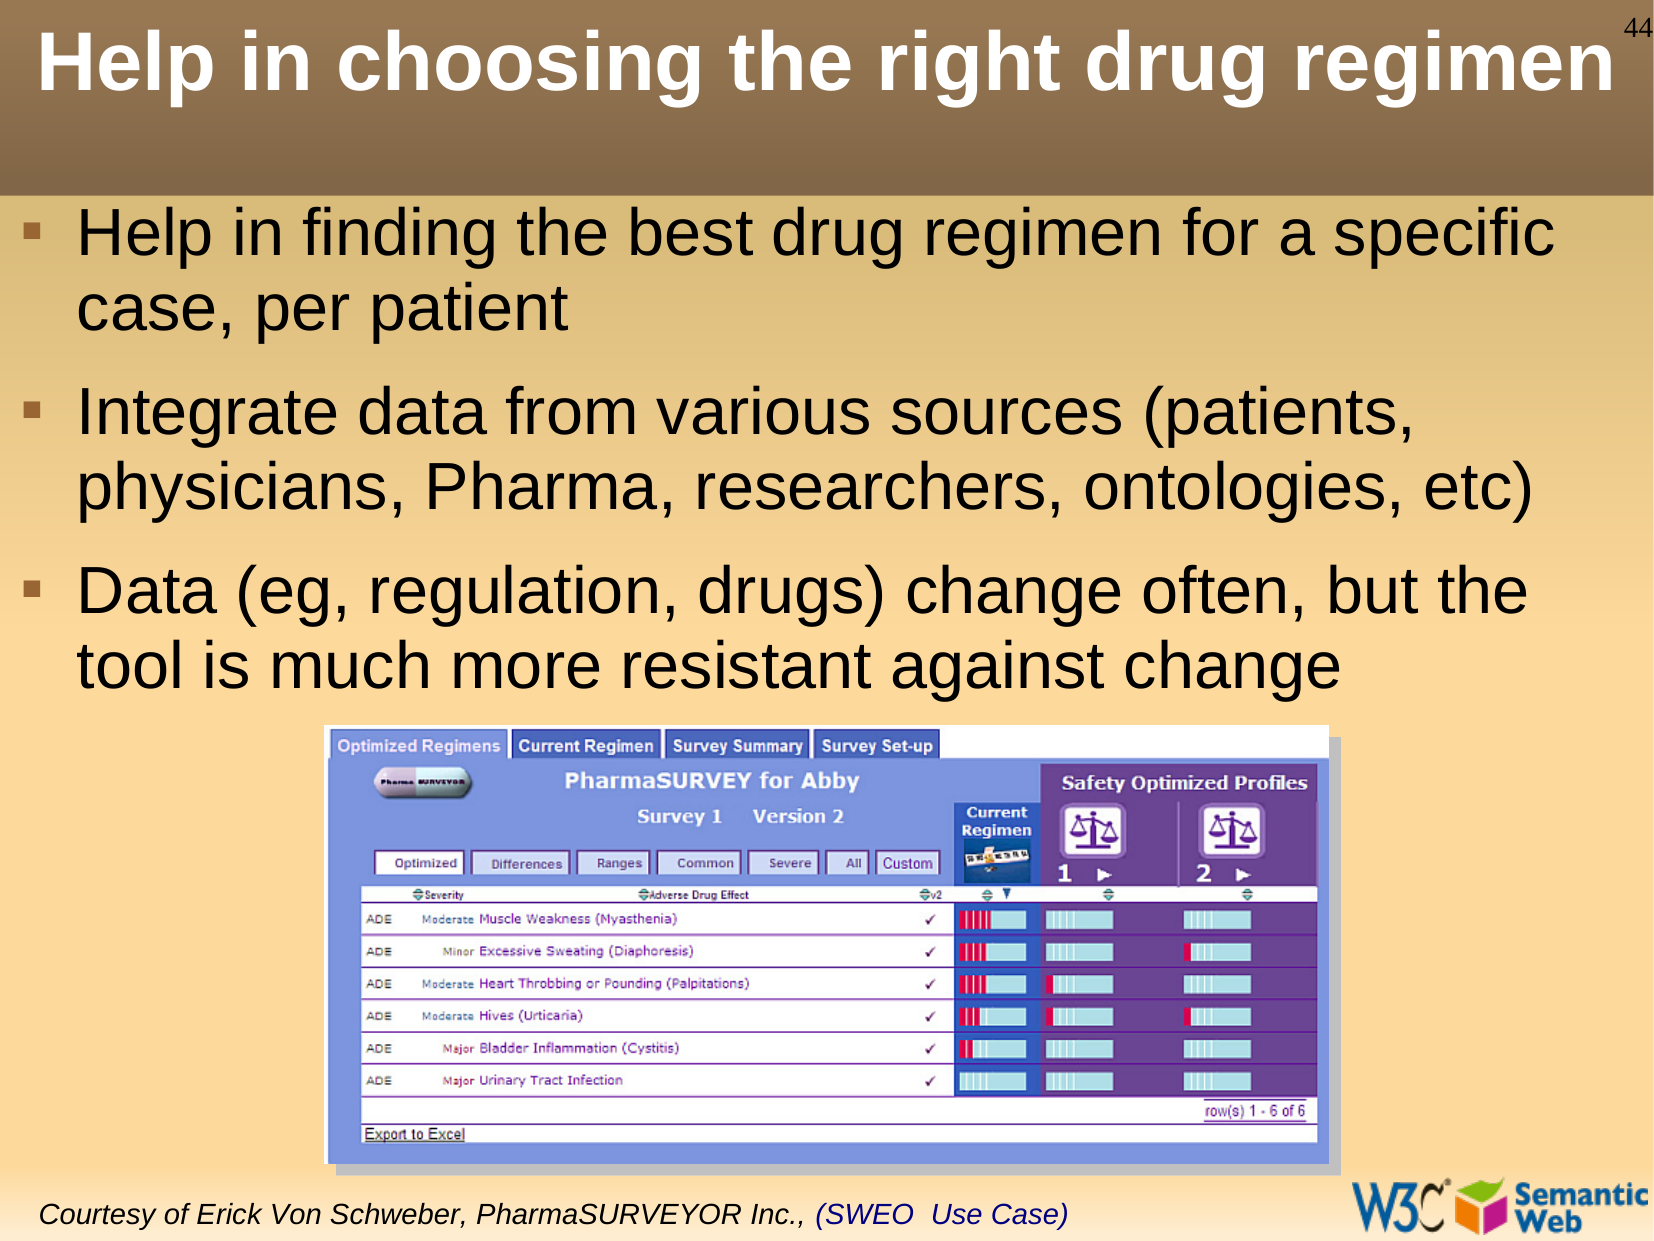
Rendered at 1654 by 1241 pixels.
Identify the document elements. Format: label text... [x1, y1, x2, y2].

picture [0, 124, 1654, 1241]
title Help in choosing the right drug regimen [0, 0, 1654, 124]
list Help in finding the best drug regimen for a specific case, per patient Integrate data from various sources (patients, physicians, Pharma, researchers, ontologies, etc) Data (eg, regulation, drugs) change often, but the tool is much more resistant against change [5, 194, 1601, 703]
text_box Courtesy of Erick Von Schweber, PharmaSURVEYOR Inc., (SWEO Use Case) [23, 1192, 1085, 1241]
